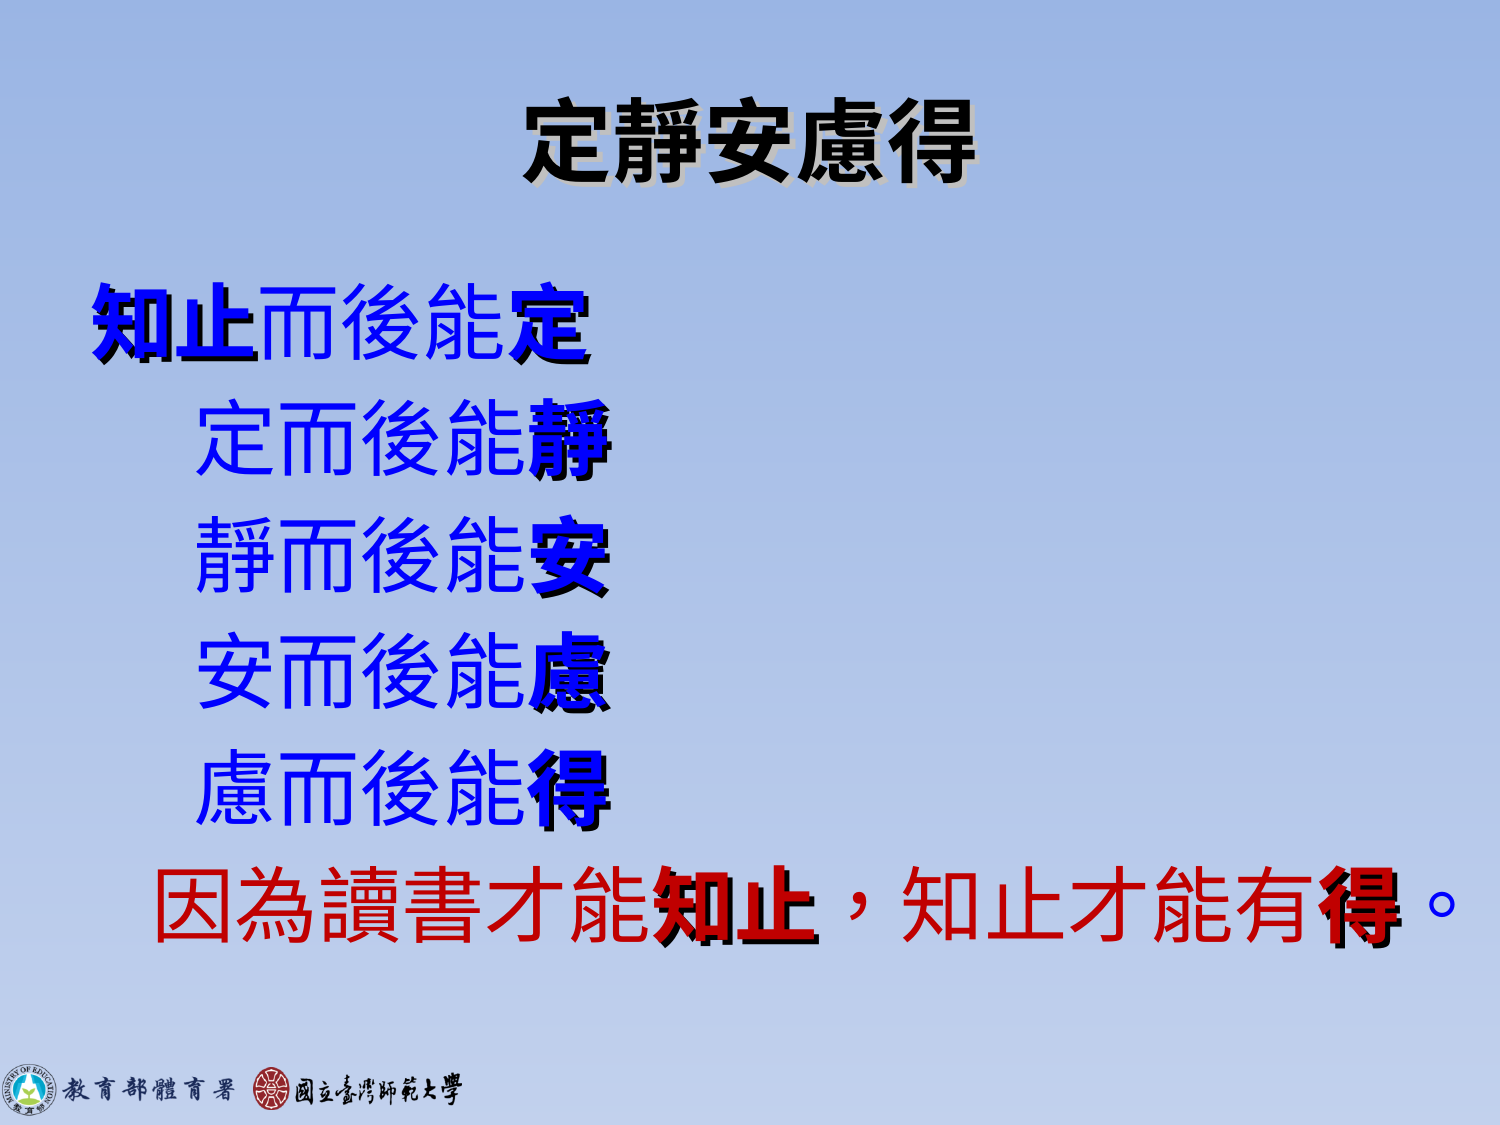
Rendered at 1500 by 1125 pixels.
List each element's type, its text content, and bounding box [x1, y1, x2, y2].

title 定靜安慮得 [75, 45, 1426, 233]
list 知止而後能定 定而後能靜 靜而後能安 安而後能慮 慮而後能得 因為讀書才能知止，知止才能有得。 [75, 262, 1426, 1005]
